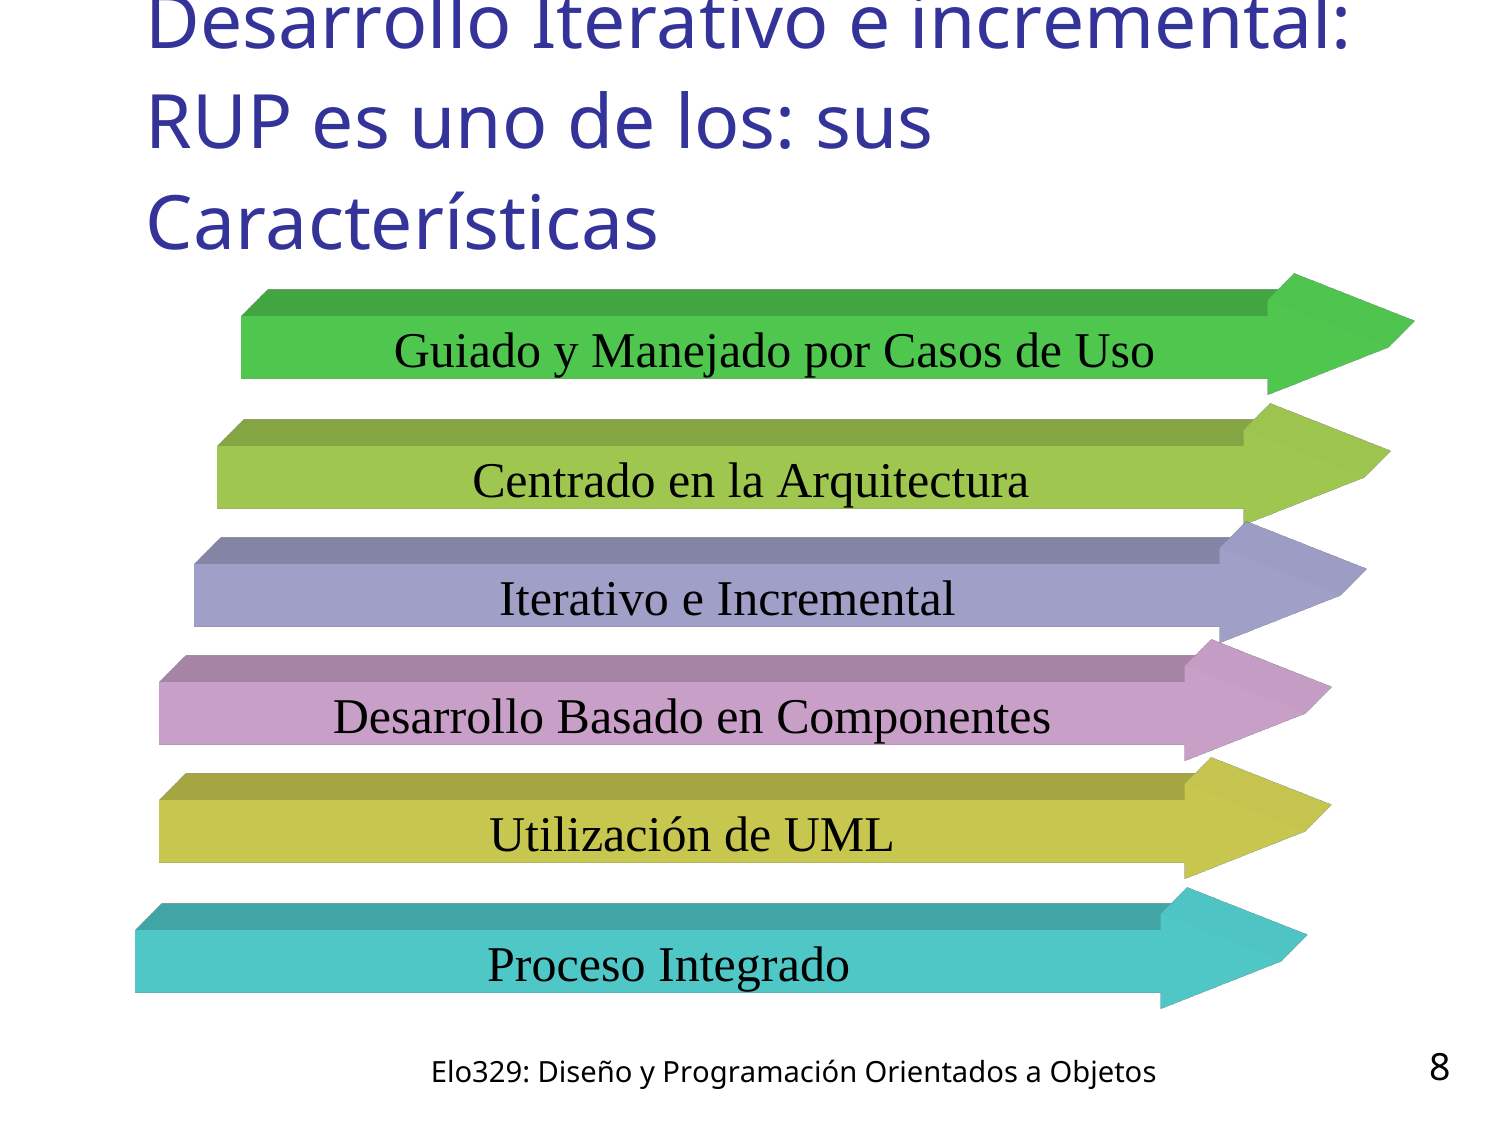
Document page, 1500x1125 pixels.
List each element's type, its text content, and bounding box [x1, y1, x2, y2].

title Desarrollo Iterativo e incremental: RUP es uno de los: sus Características [130, 14, 1466, 223]
